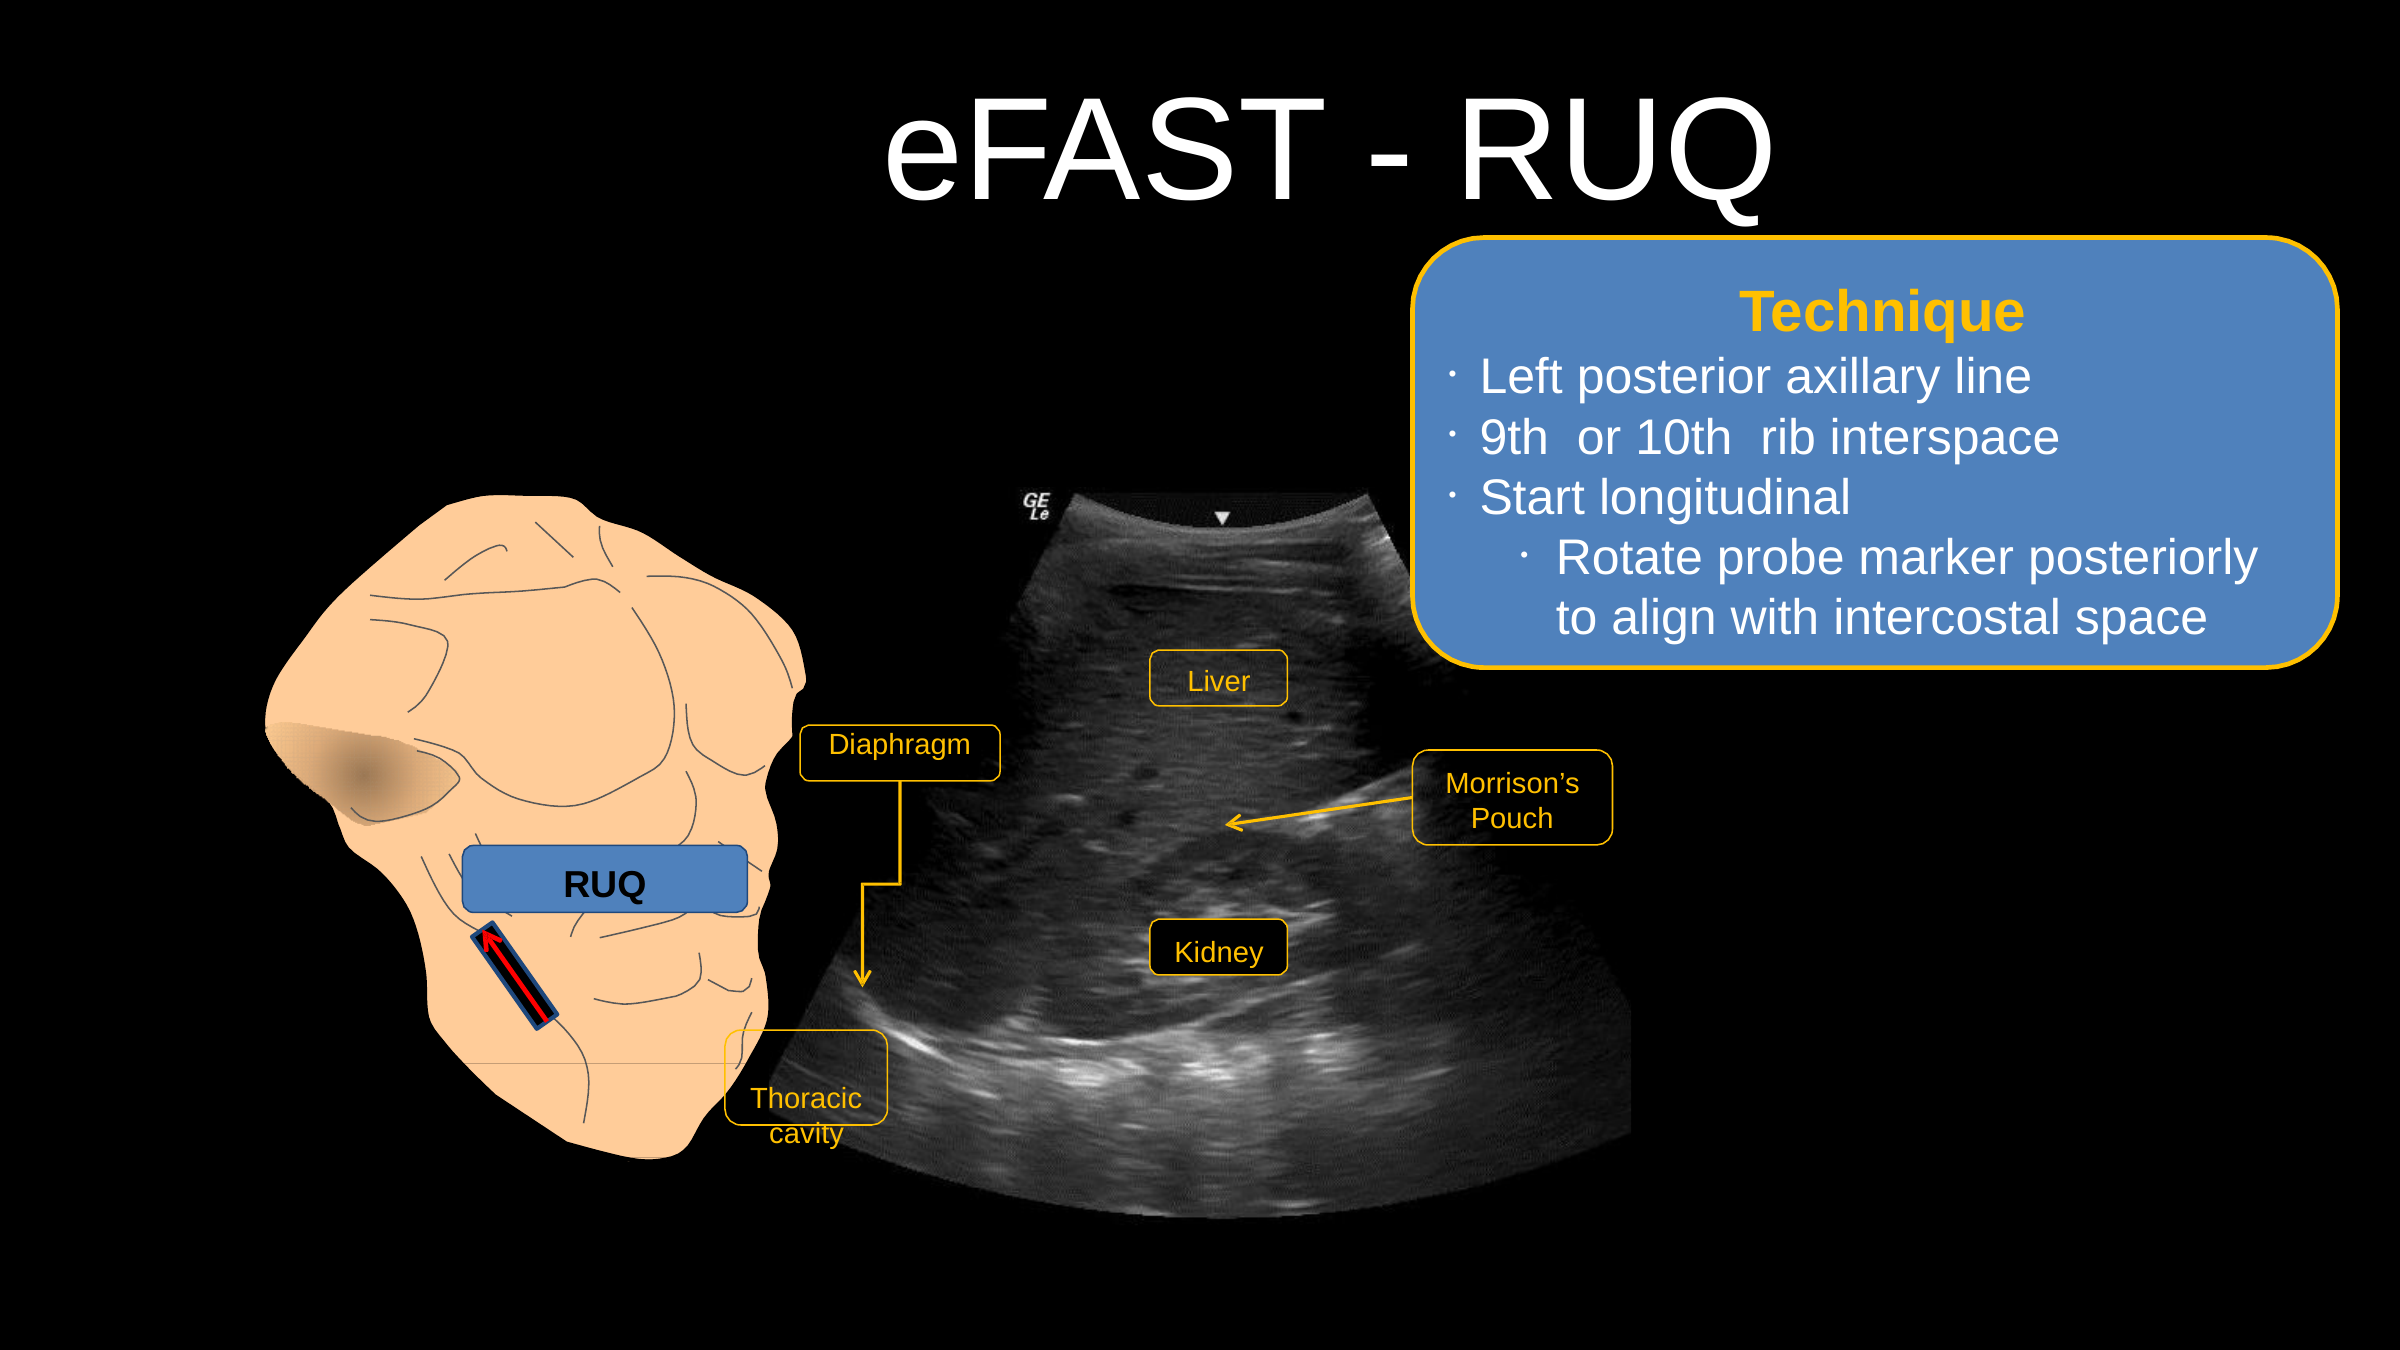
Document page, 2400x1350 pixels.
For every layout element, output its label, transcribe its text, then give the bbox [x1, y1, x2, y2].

title eFAST - RUQ [120, 54, 2280, 280]
text_box Morrison’s Pouch [1443, 764, 1582, 835]
text_box [0, 0, 2400, 1350]
text_box Technique Left posterior axillary line 9th or 10th rib interspace Start longitudinal Rotate probe marker posteriorly to align with intercostal space [1446, 273, 2293, 645]
text_box Diaphragm [808, 724, 1001, 760]
text_box RUQ Kidney Thoracic cavity [561, 860, 1266, 1150]
text_box Liver [1185, 662, 1253, 698]
